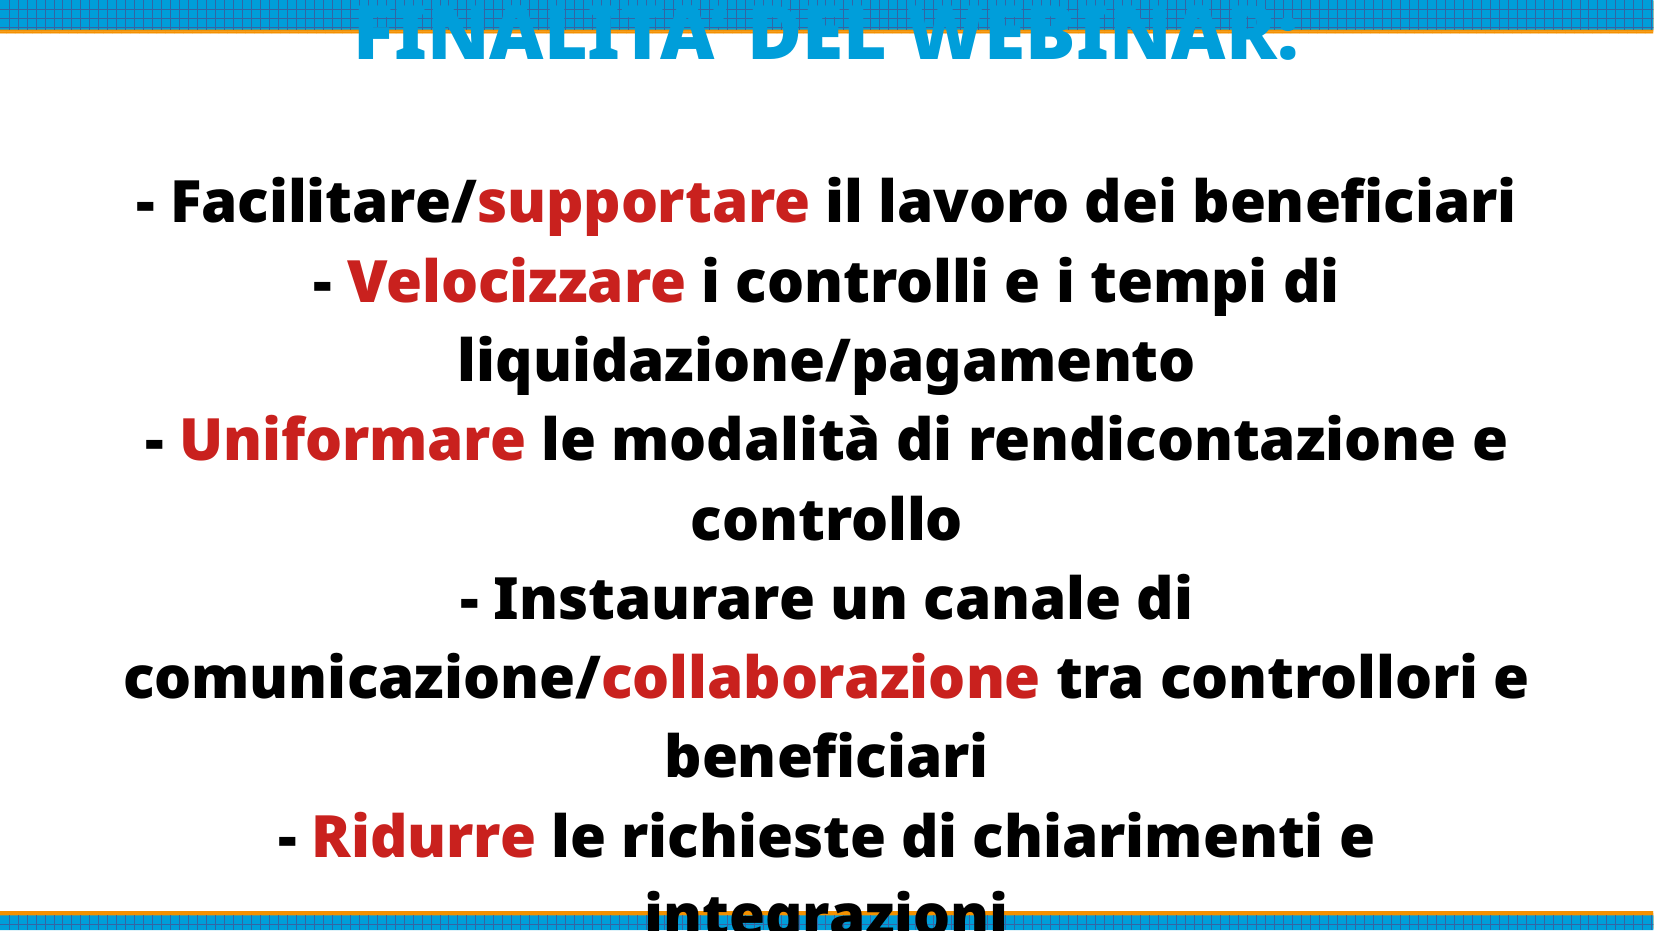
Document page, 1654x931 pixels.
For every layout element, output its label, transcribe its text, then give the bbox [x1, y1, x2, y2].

subtitle FINALITA’ DEL WEBINAR: - Facilitare/supportare il lavoro dei beneficiari - Velocizzare i controlli e i tempi di liquidazione/pagamento - Uniformare le modalità di rendicontazione e controllo - Instaurare un canale di comunicazione/collaborazione tra controllori e beneficiari - Ridurre le richieste di chiarimenti e integrazioni [88, 0, 1565, 931]
